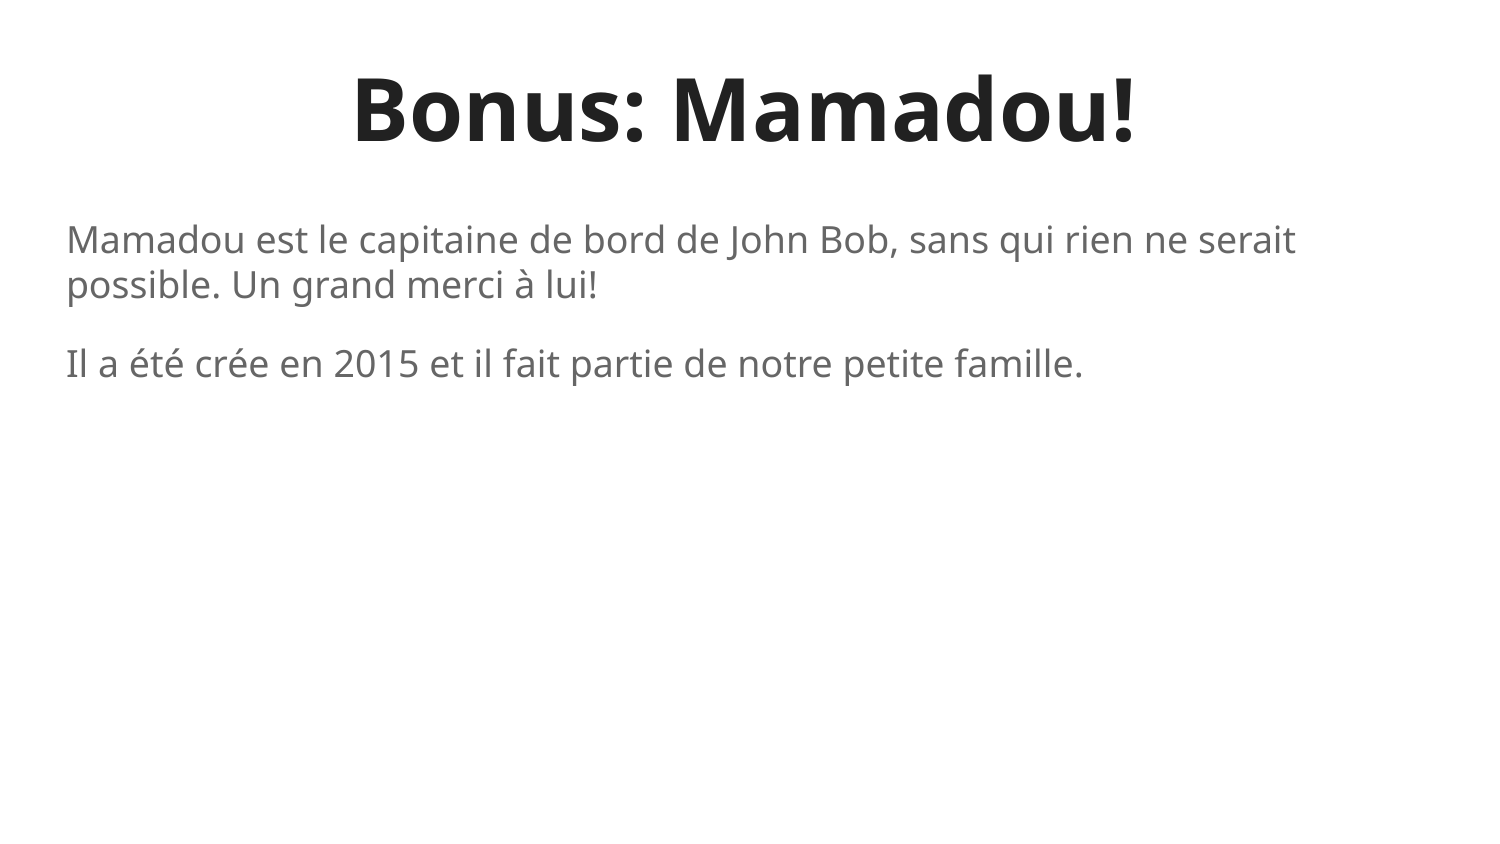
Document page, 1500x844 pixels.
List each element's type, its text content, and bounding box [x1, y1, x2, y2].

title Bonus: Mamadou! [44, 38, 1443, 170]
list Mamadou est le capitaine de bord de John Bob, sans qui rien ne serait possible. Un grand merci à lui! Il a été crée en 2015 et il fait partie de notre petite famille. [51, 201, 1449, 750]
